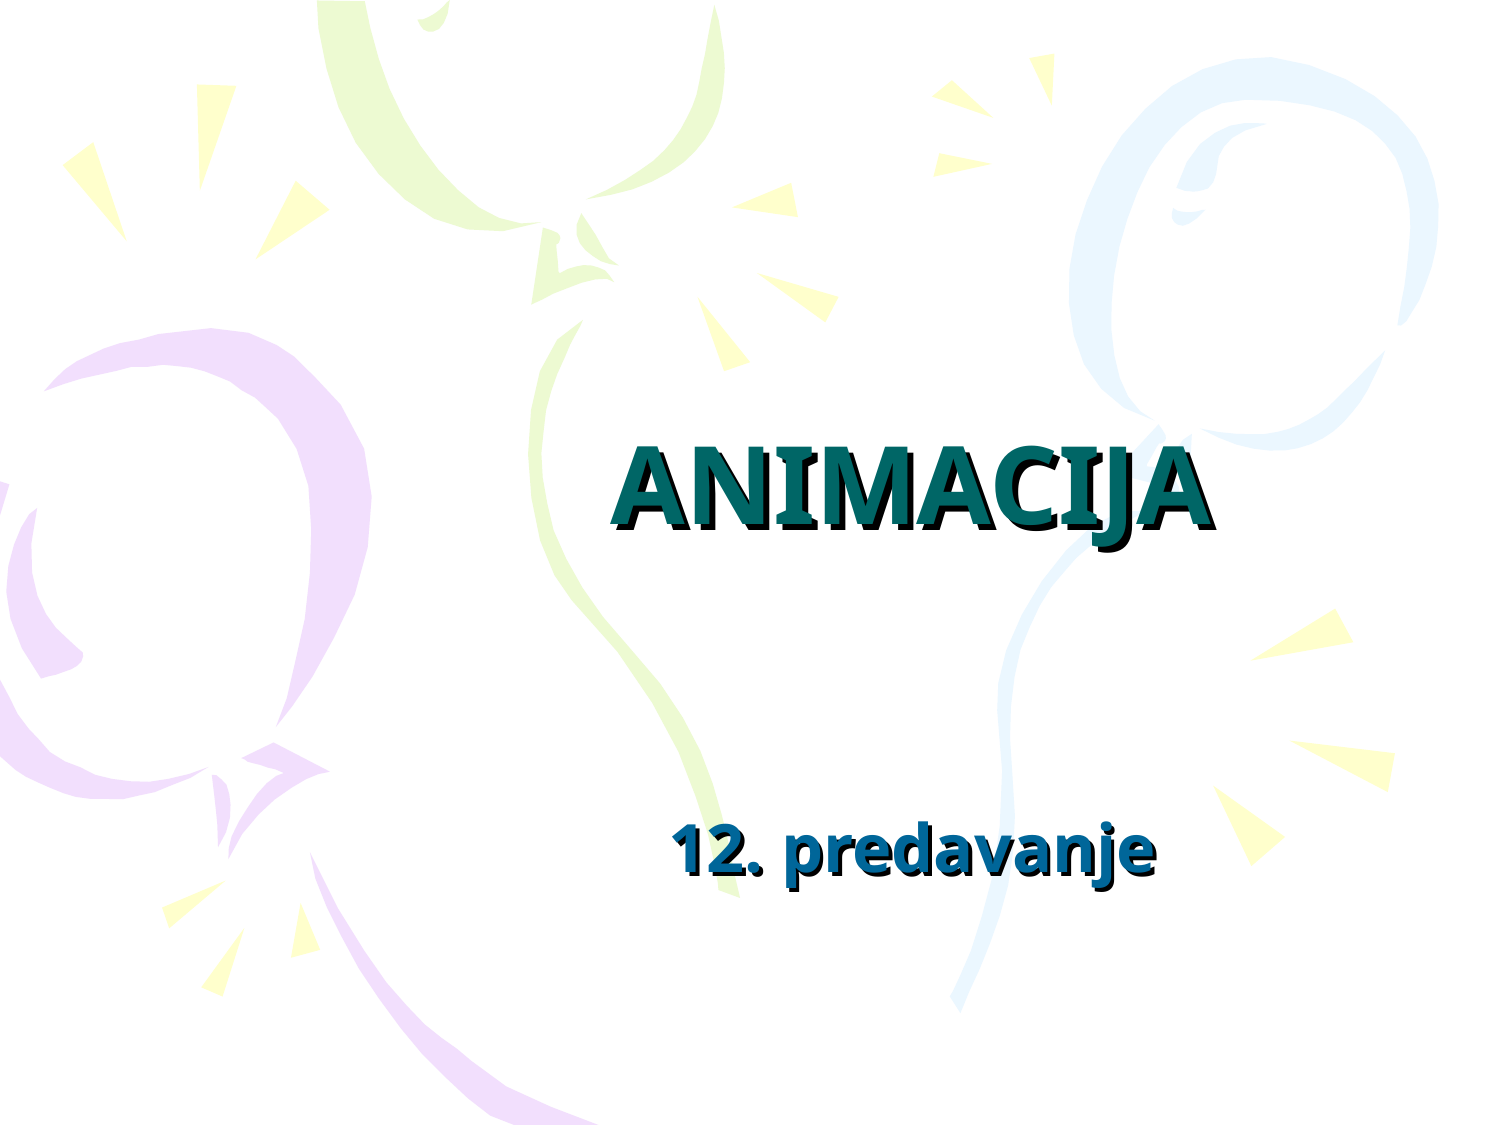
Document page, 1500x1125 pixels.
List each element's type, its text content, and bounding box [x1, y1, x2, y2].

title ANIMACIJA [402, 97, 1419, 686]
subtitle 12. predavanje [408, 702, 1417, 946]
